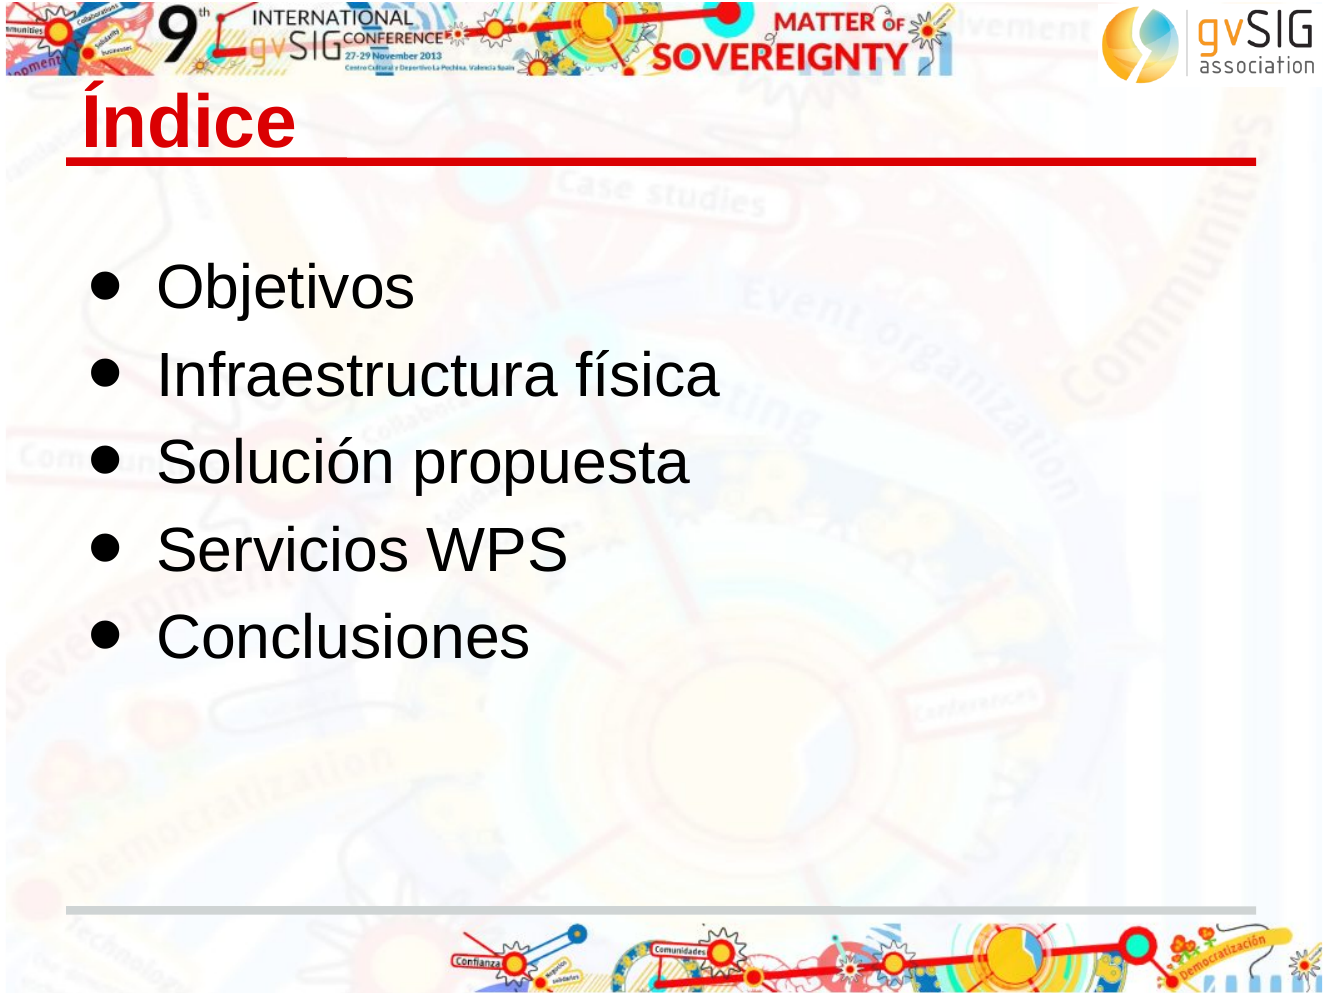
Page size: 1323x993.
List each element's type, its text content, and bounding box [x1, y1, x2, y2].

list Objetivos Infraestructura física Solución propuesta Servicios WPS Conclusiones [66, 231, 1257, 951]
title Índice [66, 39, 1257, 178]
picture [5, 2, 1323, 993]
